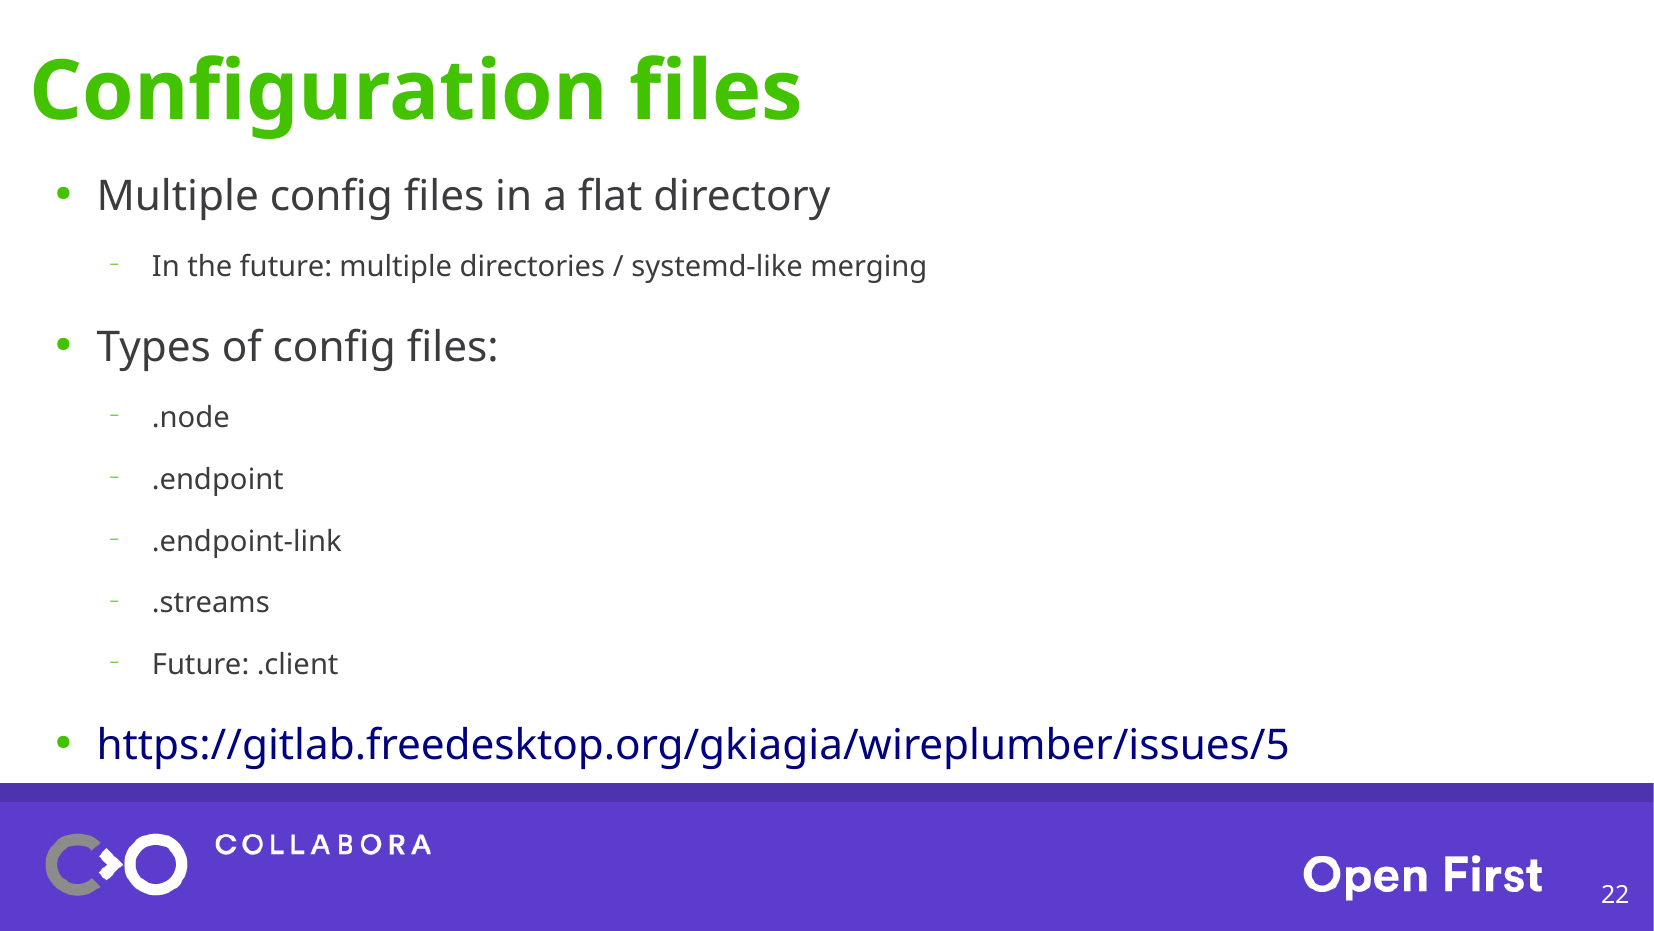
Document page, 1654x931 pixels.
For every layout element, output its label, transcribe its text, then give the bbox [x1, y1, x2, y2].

picture [0, 0, 1654, 931]
list Multiple config files in a flat directory In the future: multiple directories / systemd-like merging Types of config files: .node .endpoint .endpoint-link .streams Future: .client https://gitlab.freedesktop.org/gkiagia/wireplumber/issues/5 [41, 136, 1614, 780]
title Configuration files [29, 28, 1603, 147]
